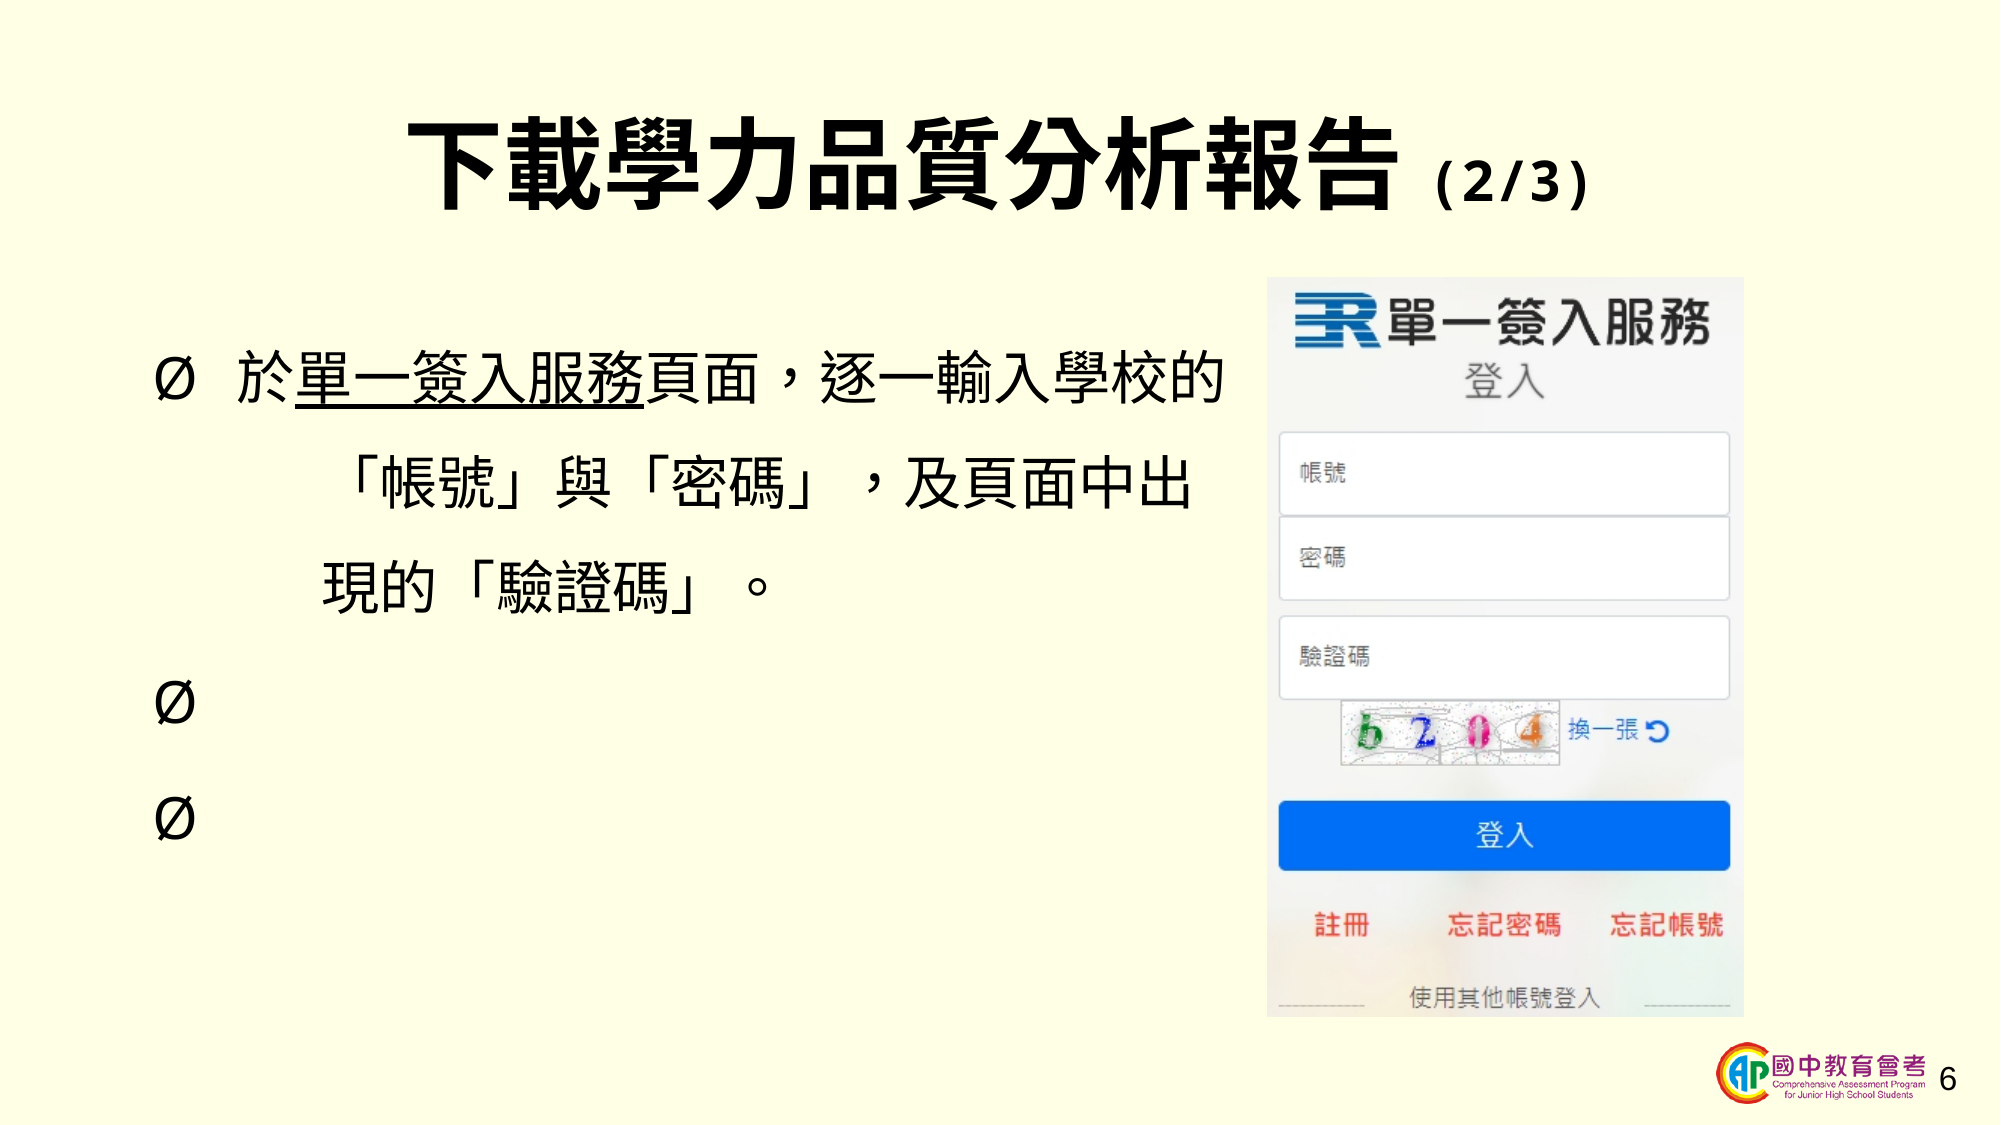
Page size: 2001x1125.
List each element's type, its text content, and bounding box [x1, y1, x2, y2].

list 於單一簽入服務頁面，逐一輸入學校的「帳號」與「密碼」，及頁面中出現的「驗證碼」。 [137, 299, 1244, 1014]
text_box 6 [1923, 1047, 2000, 1108]
title 下載學力品質分析報告(2/3) [137, 59, 1863, 278]
picture [1267, 278, 1744, 1017]
